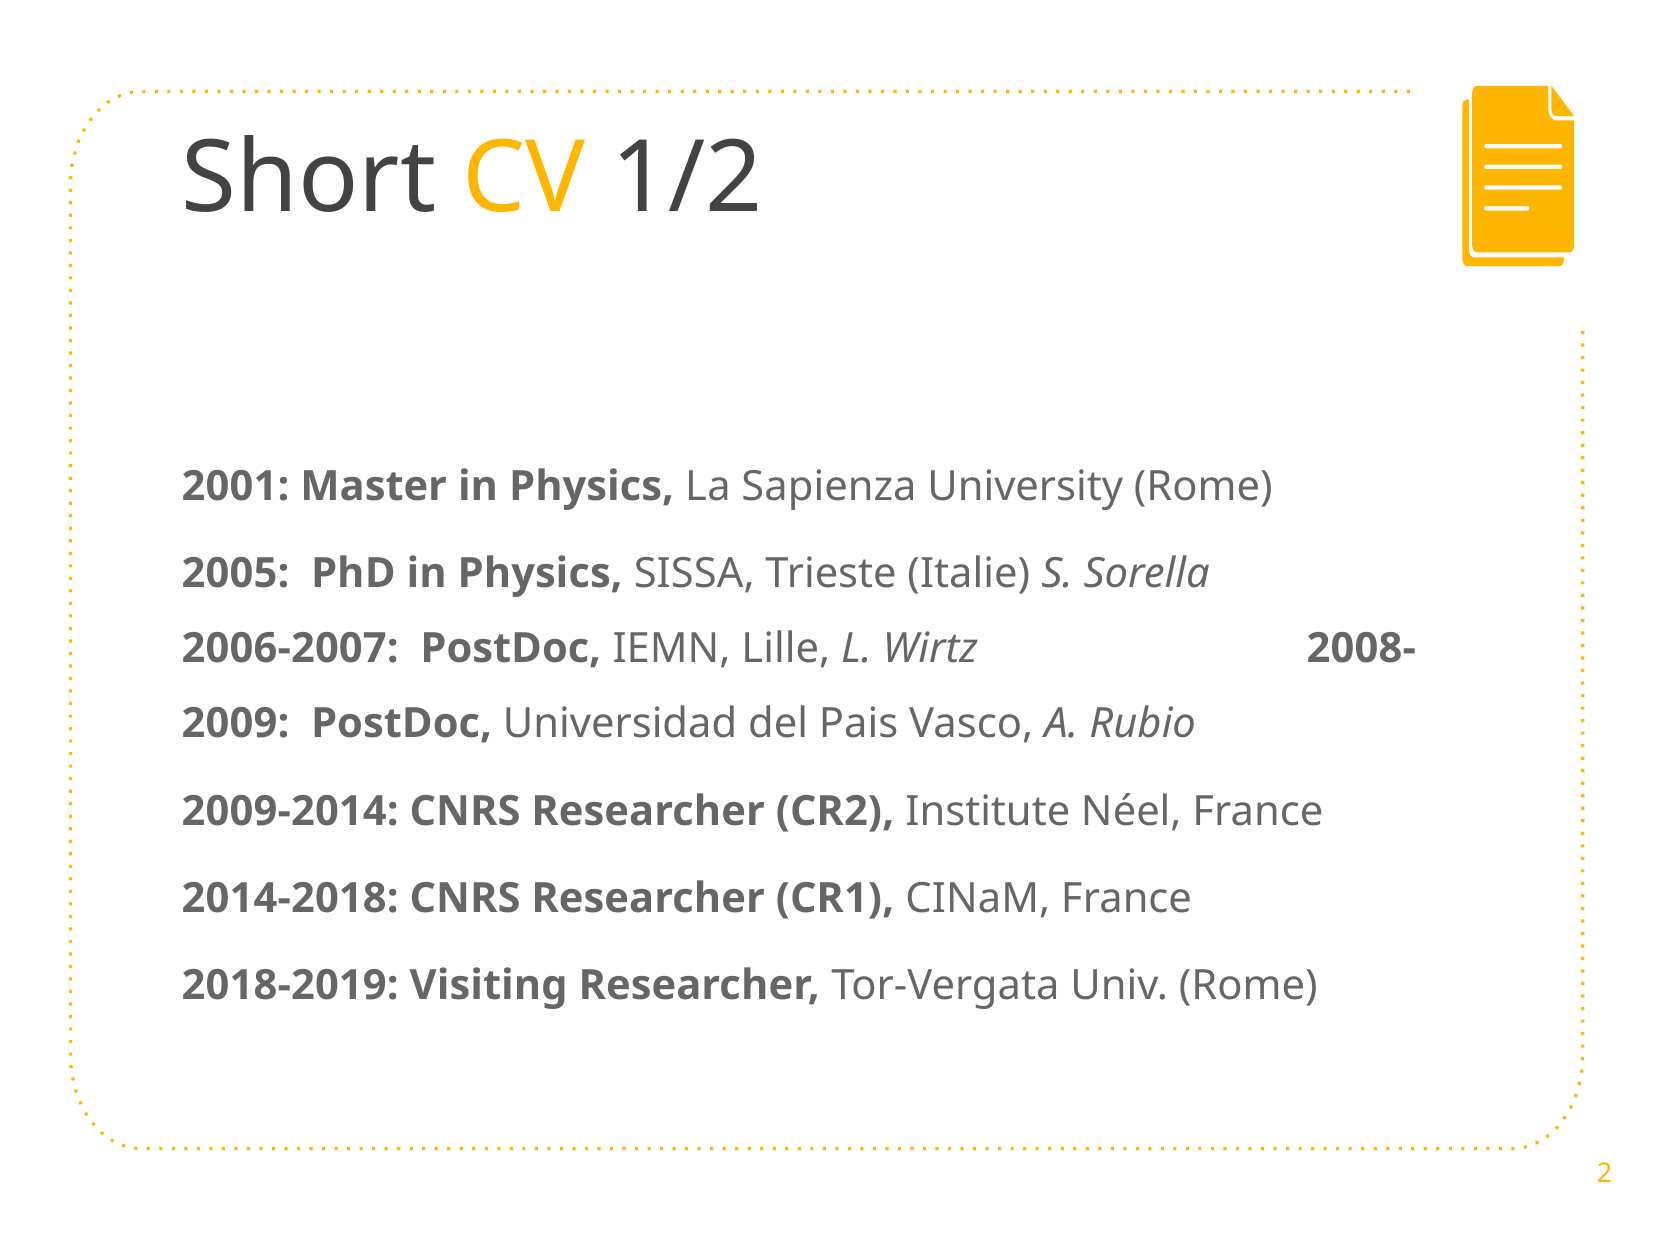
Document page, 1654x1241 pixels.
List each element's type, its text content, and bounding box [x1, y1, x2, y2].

text_box [1462, 99, 1565, 267]
text_box [1551, 85, 1575, 117]
list 2001: Master in Physics, La Sapienza University (Rome) 2005: PhD in Physics, SISSA, Trieste (Italie) S. Sorella 2006-2007: PostDoc, IEMN, Lille, L. Wirtz 2008-2009: PostDoc, Universidad del Pais Vasco, A. Rubio 2009-2014: CNRS Researcher (CR2), Institute Néel, France 2014-2018: CNRS Researcher (CR1), CINaM, France 2018-2019: Visiting Researcher, Tor-Vergata Univ. (Rome) [166, 418, 1531, 938]
title Short CV 1/2 [166, 96, 1409, 304]
text_box [1472, 85, 1575, 253]
slide_number <number> [1555, 1106, 1654, 1241]
